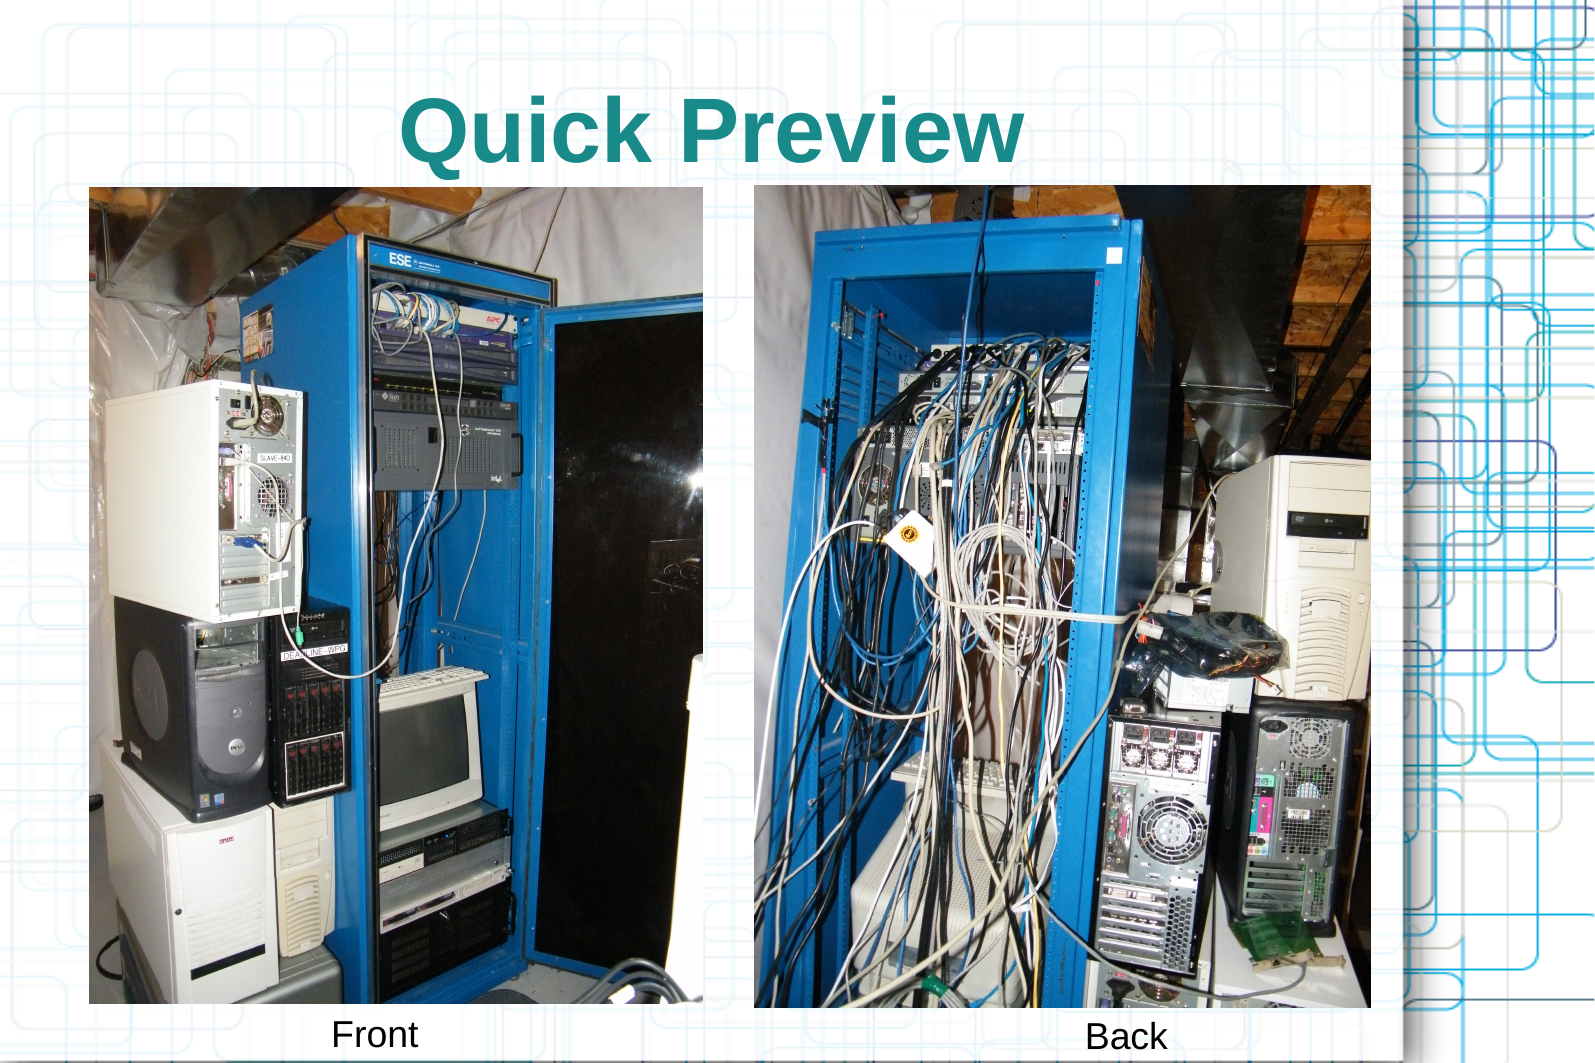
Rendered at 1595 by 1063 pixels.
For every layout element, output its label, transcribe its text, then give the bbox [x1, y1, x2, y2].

picture [0, 0, 1595, 1063]
text_box Front [316, 1006, 434, 1063]
text_box Back [1070, 1008, 1183, 1063]
title Quick Preview [56, 49, 1367, 213]
